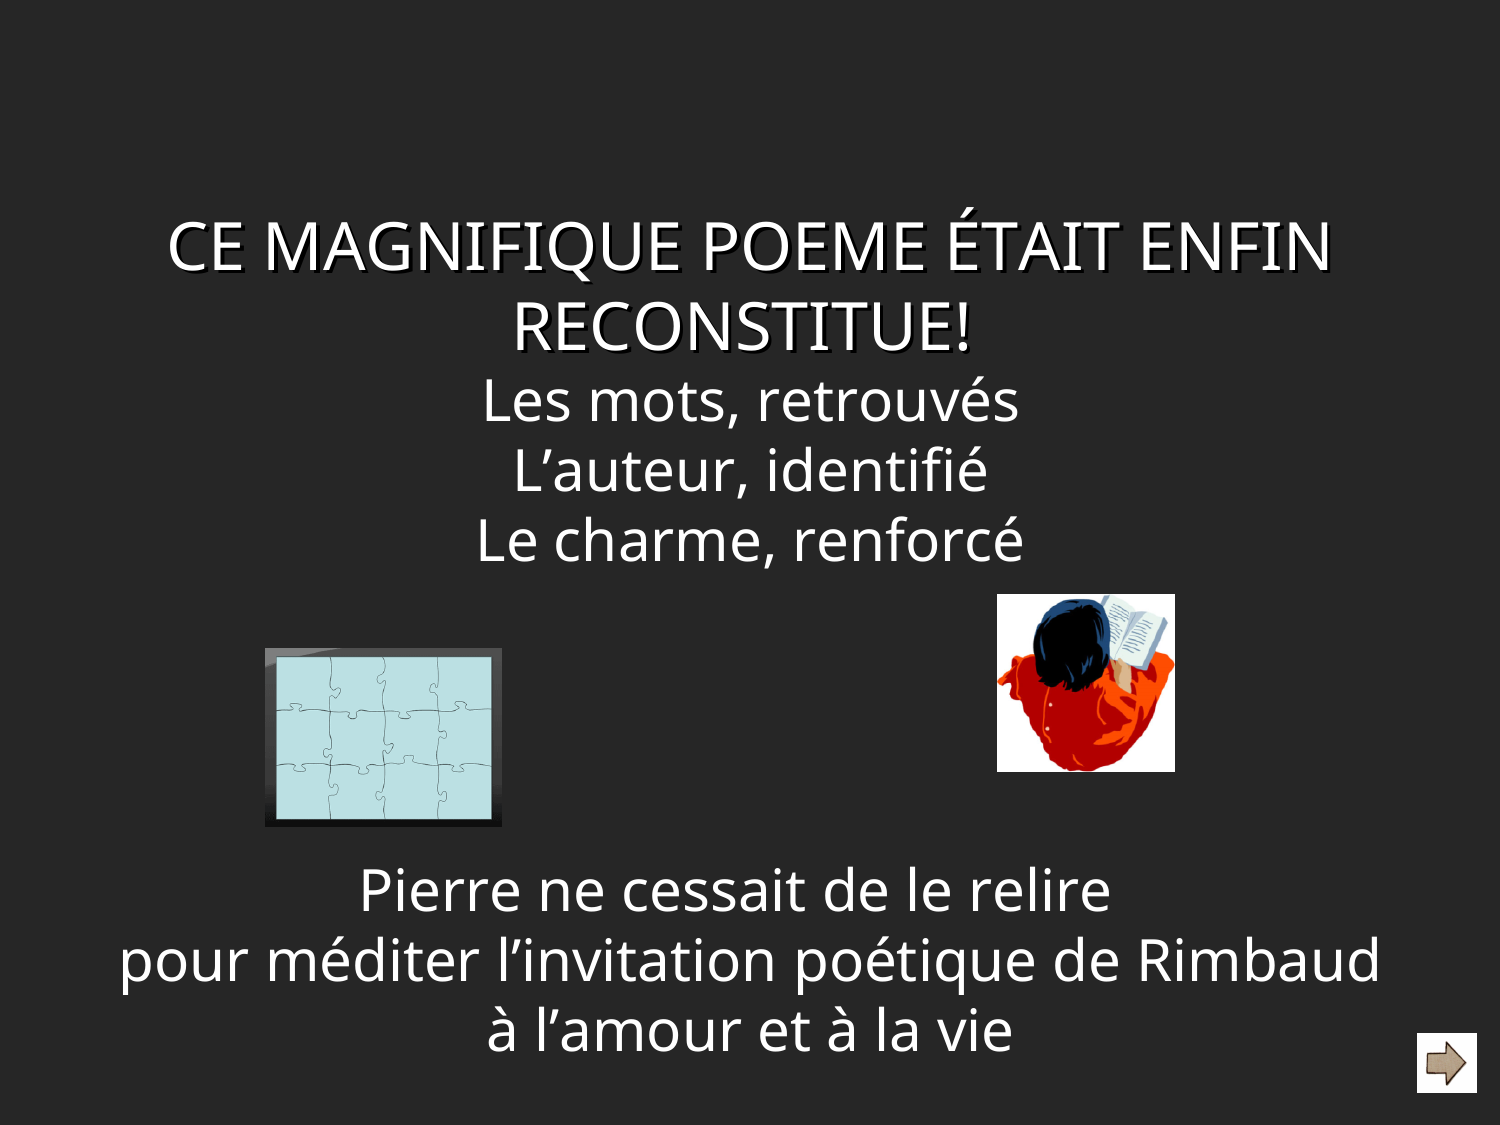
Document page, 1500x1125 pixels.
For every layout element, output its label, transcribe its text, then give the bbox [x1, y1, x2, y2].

text_box CE MAGNIFIQUE POEME ÉTAIT ENFIN RECONSTITUE! Les mots, retrouvés L’auteur, identifié Le charme, renforcé Pierre ne cessait de le relire pour méditer l’invitation poétique de Rimbaud à l’amour et à la vie [30, 196, 1471, 1125]
picture [997, 594, 1175, 772]
picture [265, 648, 502, 827]
picture [1417, 1033, 1477, 1093]
